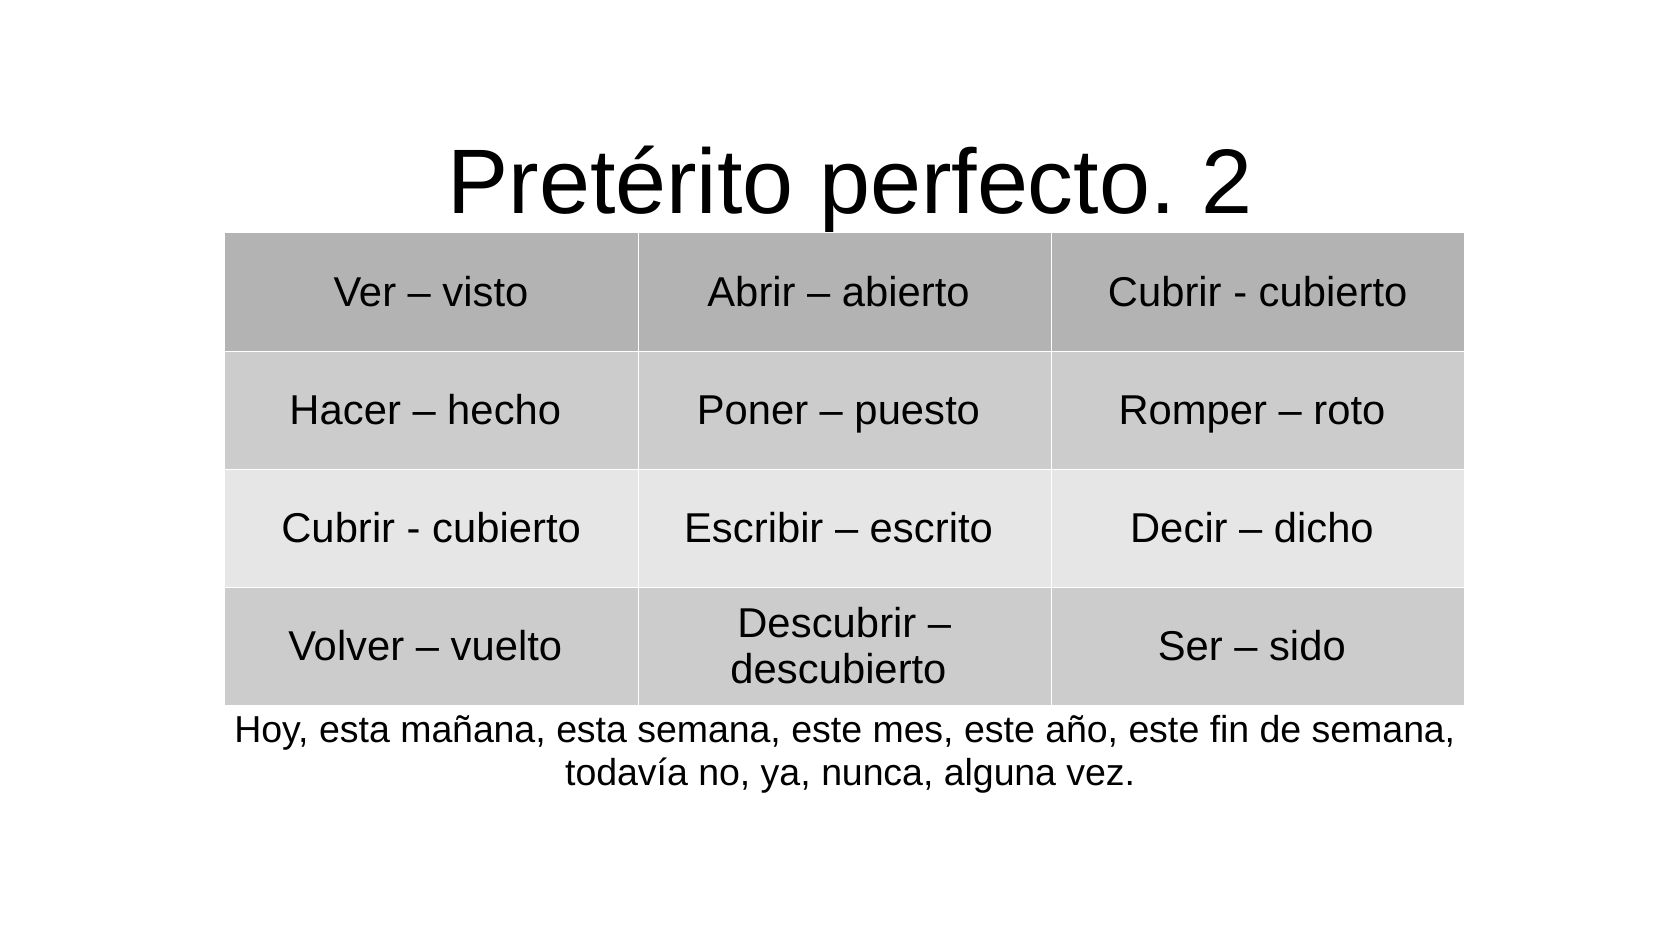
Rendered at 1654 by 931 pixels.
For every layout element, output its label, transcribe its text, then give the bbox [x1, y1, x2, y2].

table_cell Descubrir – descubierto [639, 588, 1051, 705]
table_cell Poner – puesto [639, 352, 1051, 469]
table_cell Hacer – hecho [225, 352, 638, 469]
table_header Abrir – abierto [639, 233, 1051, 351]
table_cell Romper – roto [1052, 352, 1464, 469]
table_cell Cubrir - cubierto [225, 470, 638, 587]
table_header Ver – visto [225, 233, 638, 351]
title Hoy, esta mañana, esta semana, este mes, este año, este fin de semana, todavía no, ya, nunca, alguna vez. [106, 673, 1595, 829]
table_cell Decir – dicho [1052, 470, 1464, 587]
table_cell Volver – vuelto [225, 588, 638, 705]
table_cell Ser – sido [1052, 588, 1464, 705]
table_cell Escribir – escrito [639, 470, 1051, 587]
table_header Cubrir - cubierto [1052, 233, 1464, 351]
title Pretérito perfecto. 2 [106, 104, 1595, 260]
